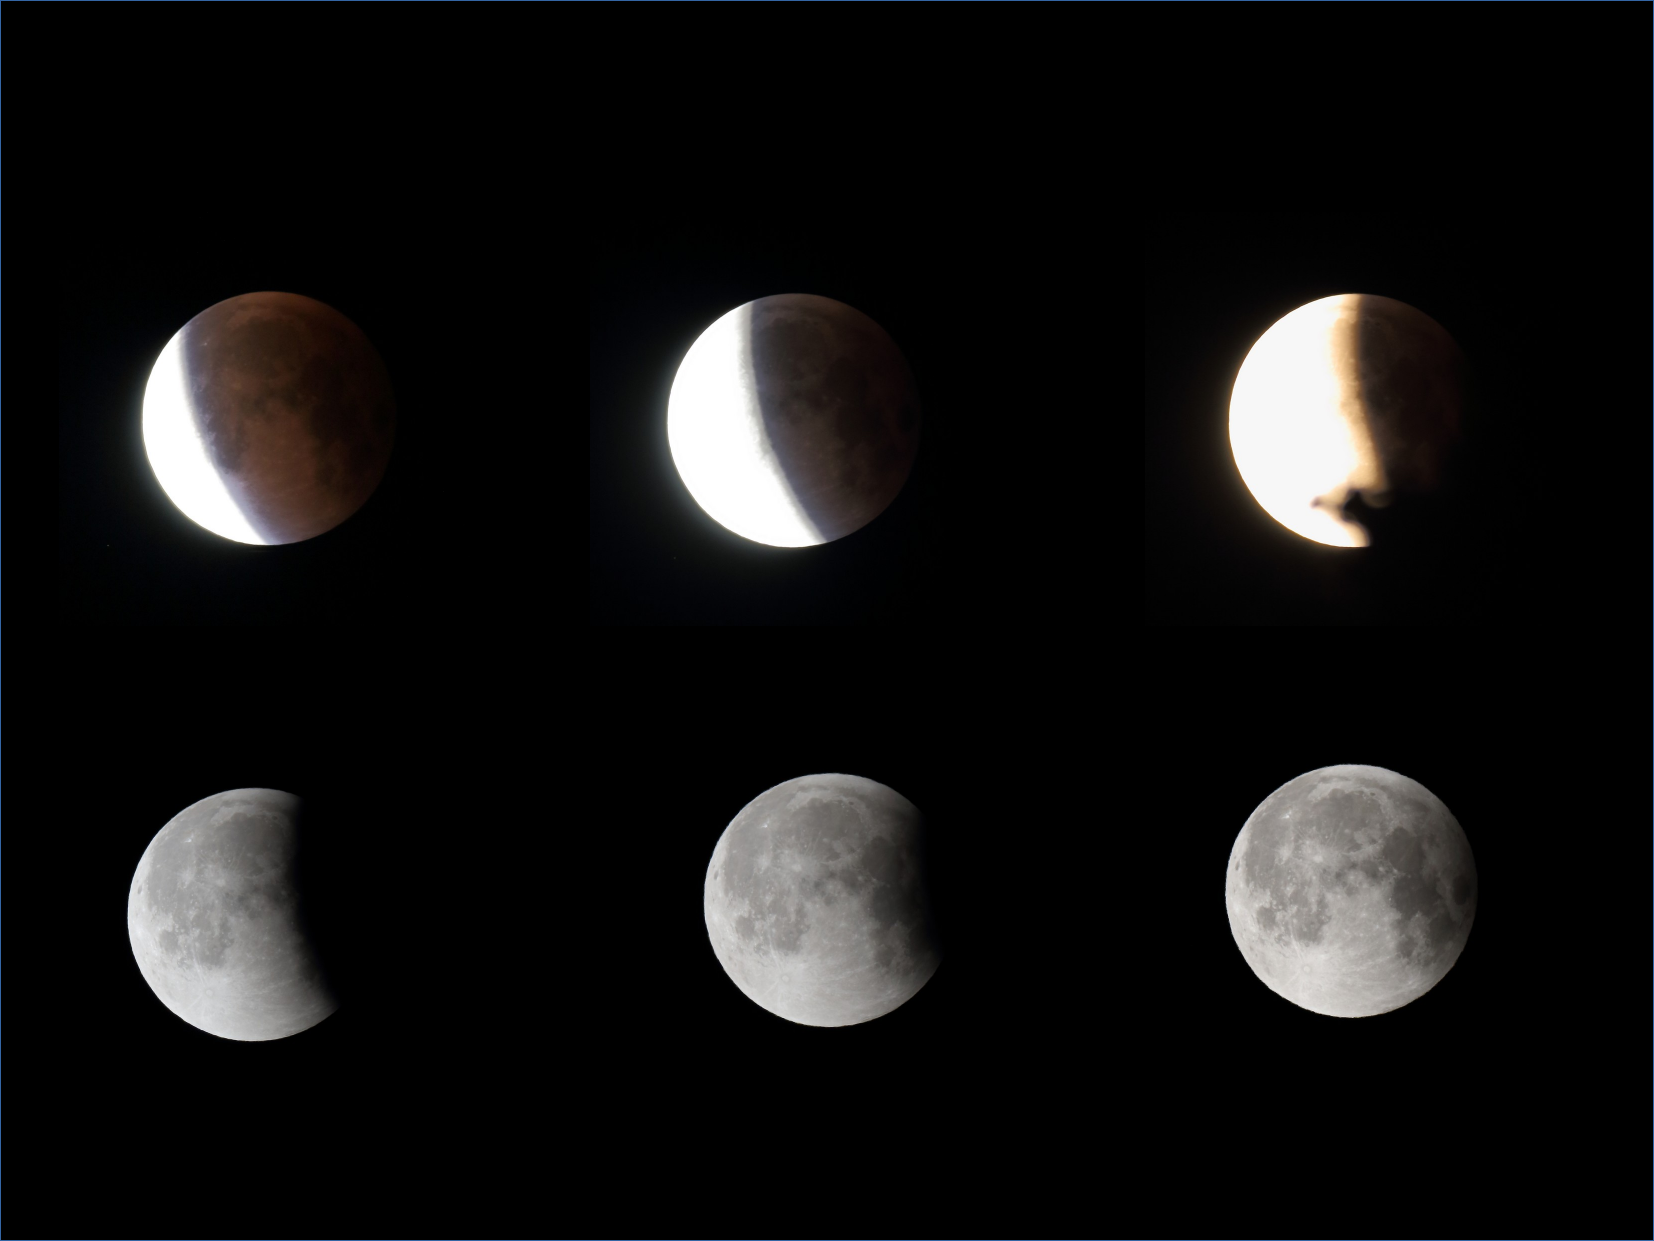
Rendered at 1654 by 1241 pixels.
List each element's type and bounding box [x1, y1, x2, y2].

picture [625, 696, 1040, 1111]
text_box [0, 0, 1654, 1241]
picture [47, 708, 461, 1123]
picture [1145, 212, 1560, 626]
picture [1145, 684, 1560, 1099]
picture [59, 212, 473, 626]
picture [590, 212, 1004, 626]
